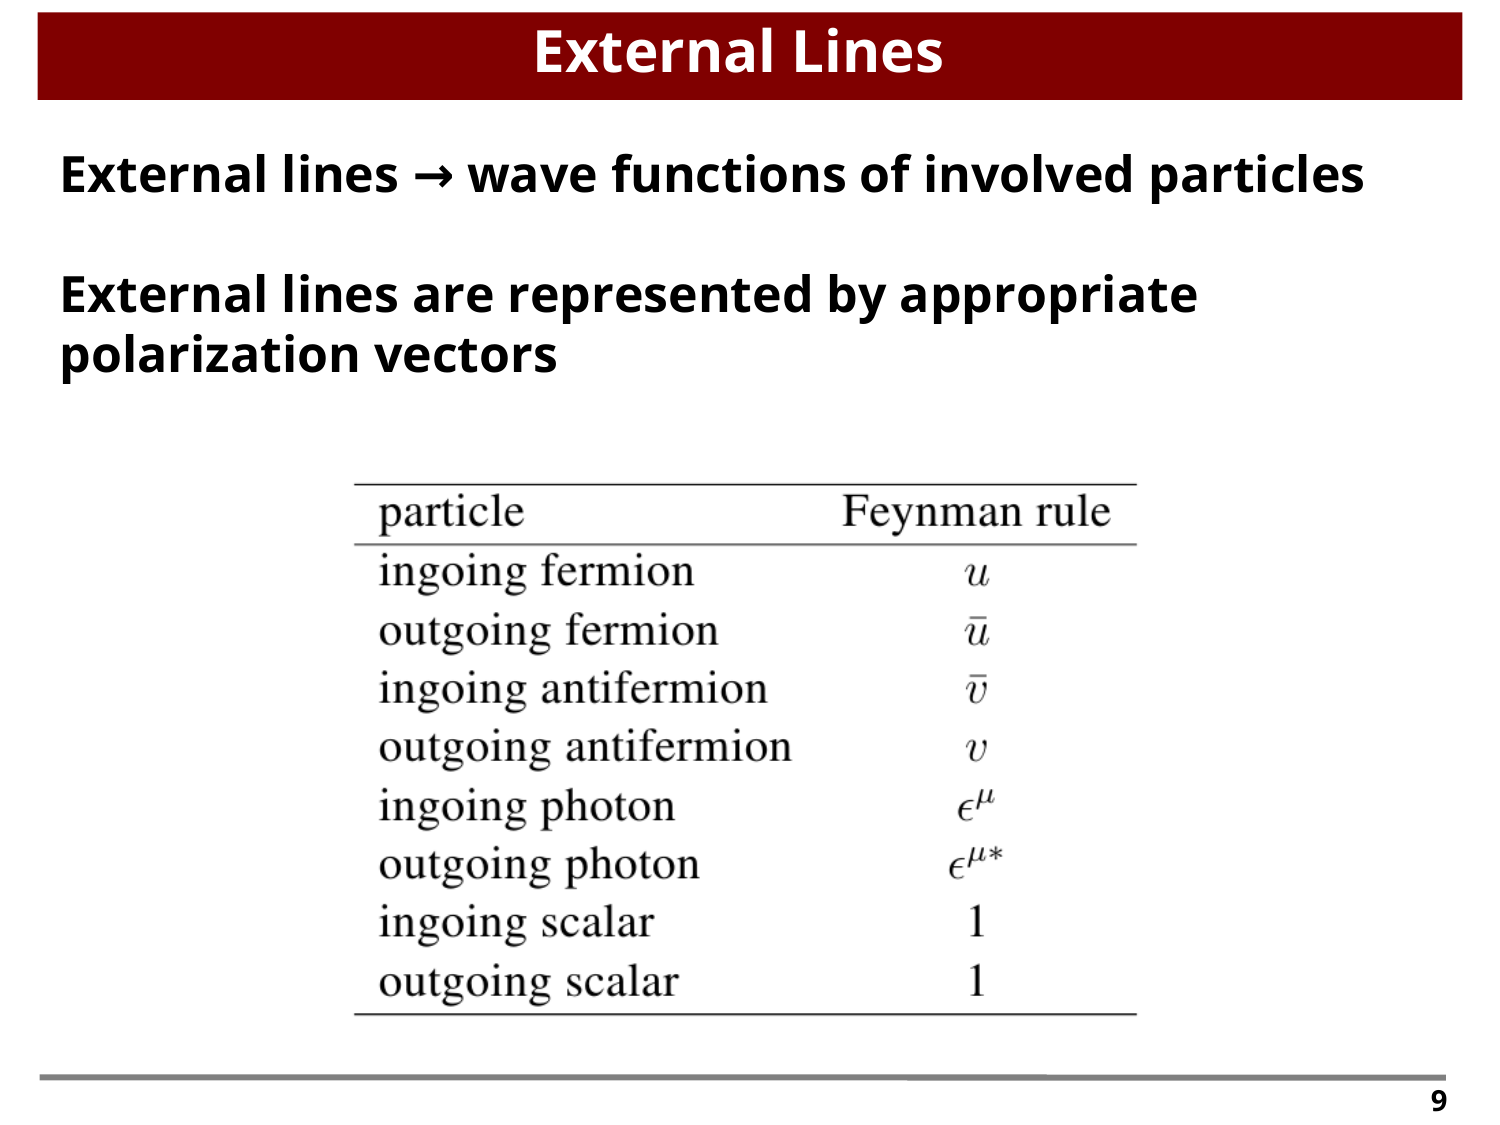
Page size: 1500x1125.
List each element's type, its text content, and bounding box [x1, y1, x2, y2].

title External Lines [132, 12, 1345, 96]
text_box External lines → wave functions of involved particles External lines are represented by appropriate polarization vectors [45, 135, 1486, 510]
picture [334, 445, 1167, 1051]
